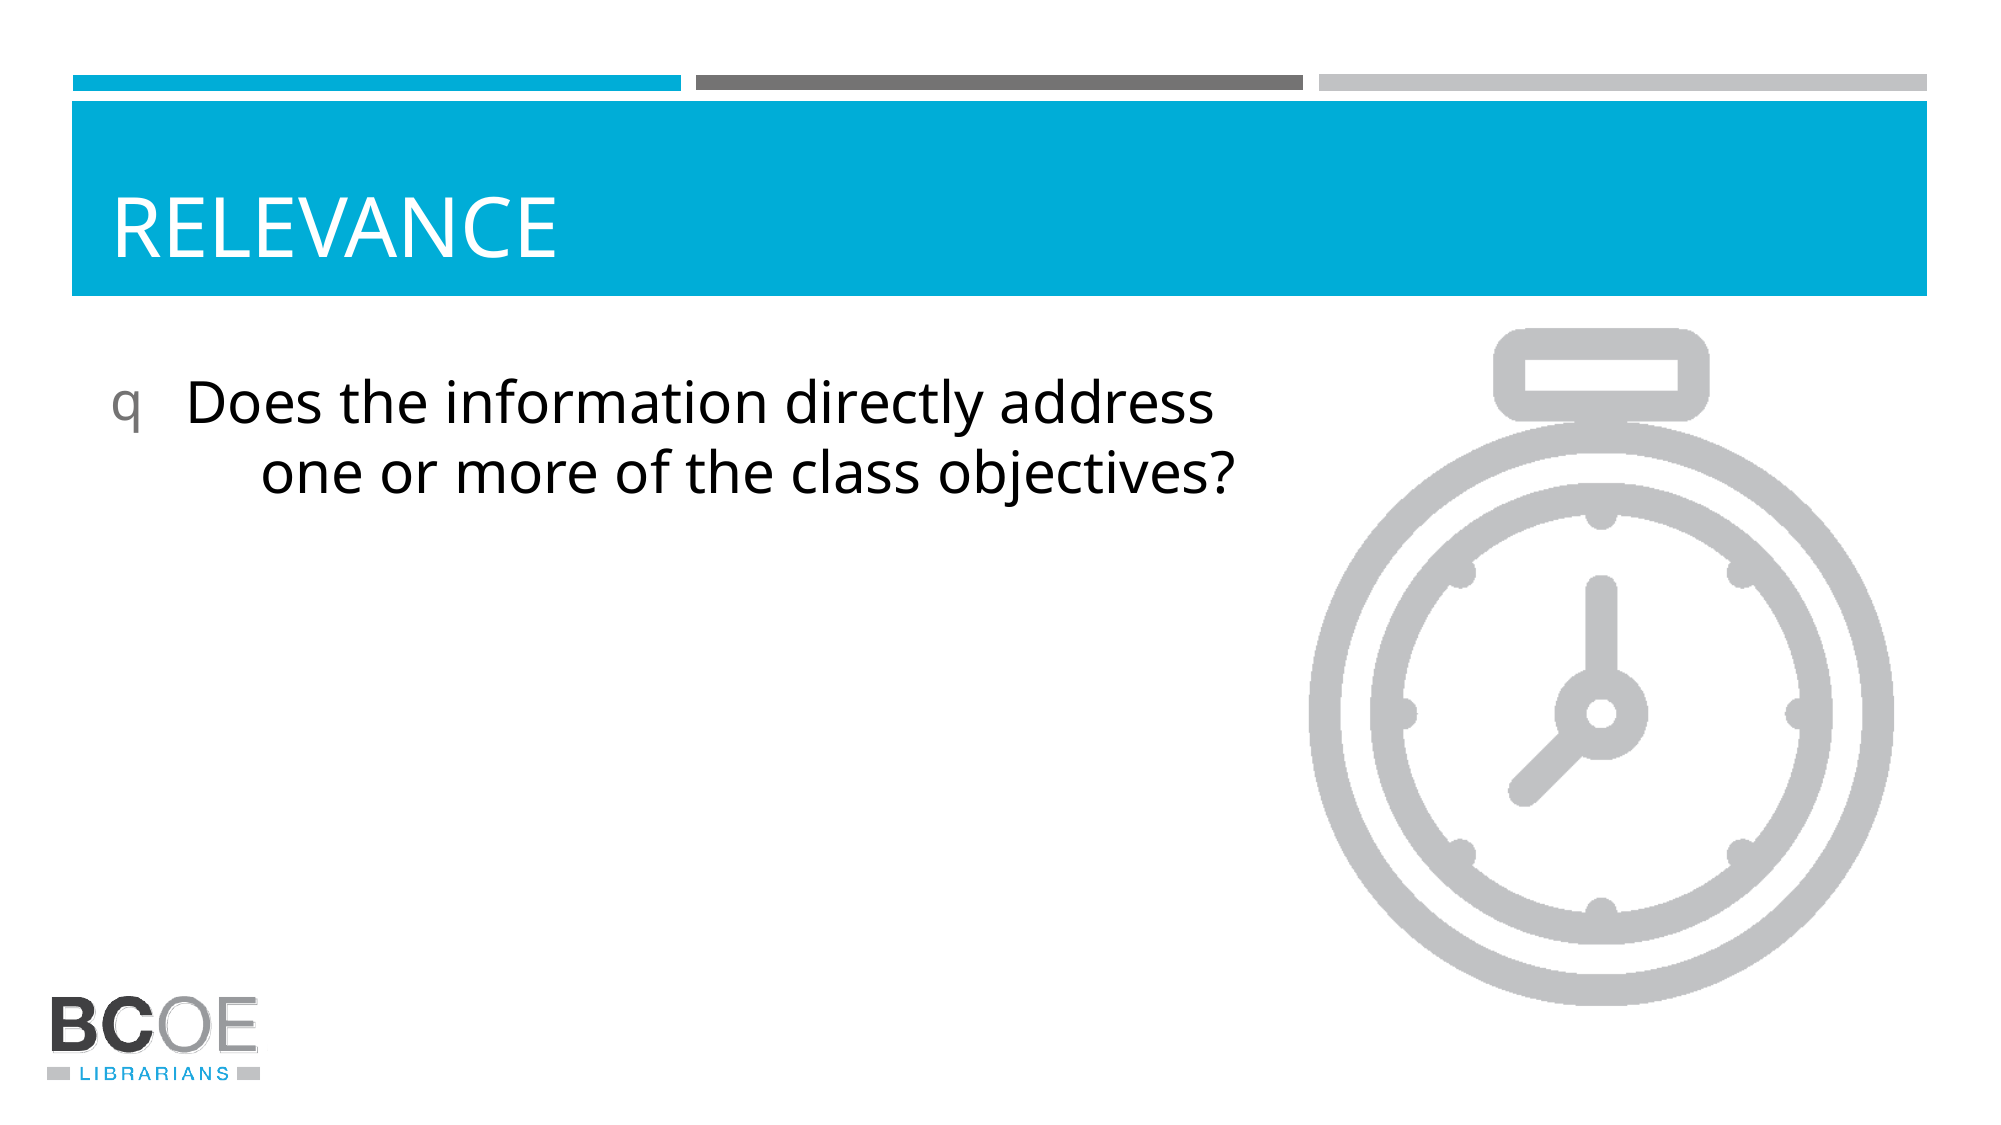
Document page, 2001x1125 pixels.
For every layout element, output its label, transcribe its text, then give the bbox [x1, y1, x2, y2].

list Does the information directly address one or more of the class objectives? [95, 357, 1330, 962]
picture [40, 988, 268, 1087]
picture [1289, 317, 1919, 1032]
title Relevance [95, 115, 1905, 282]
